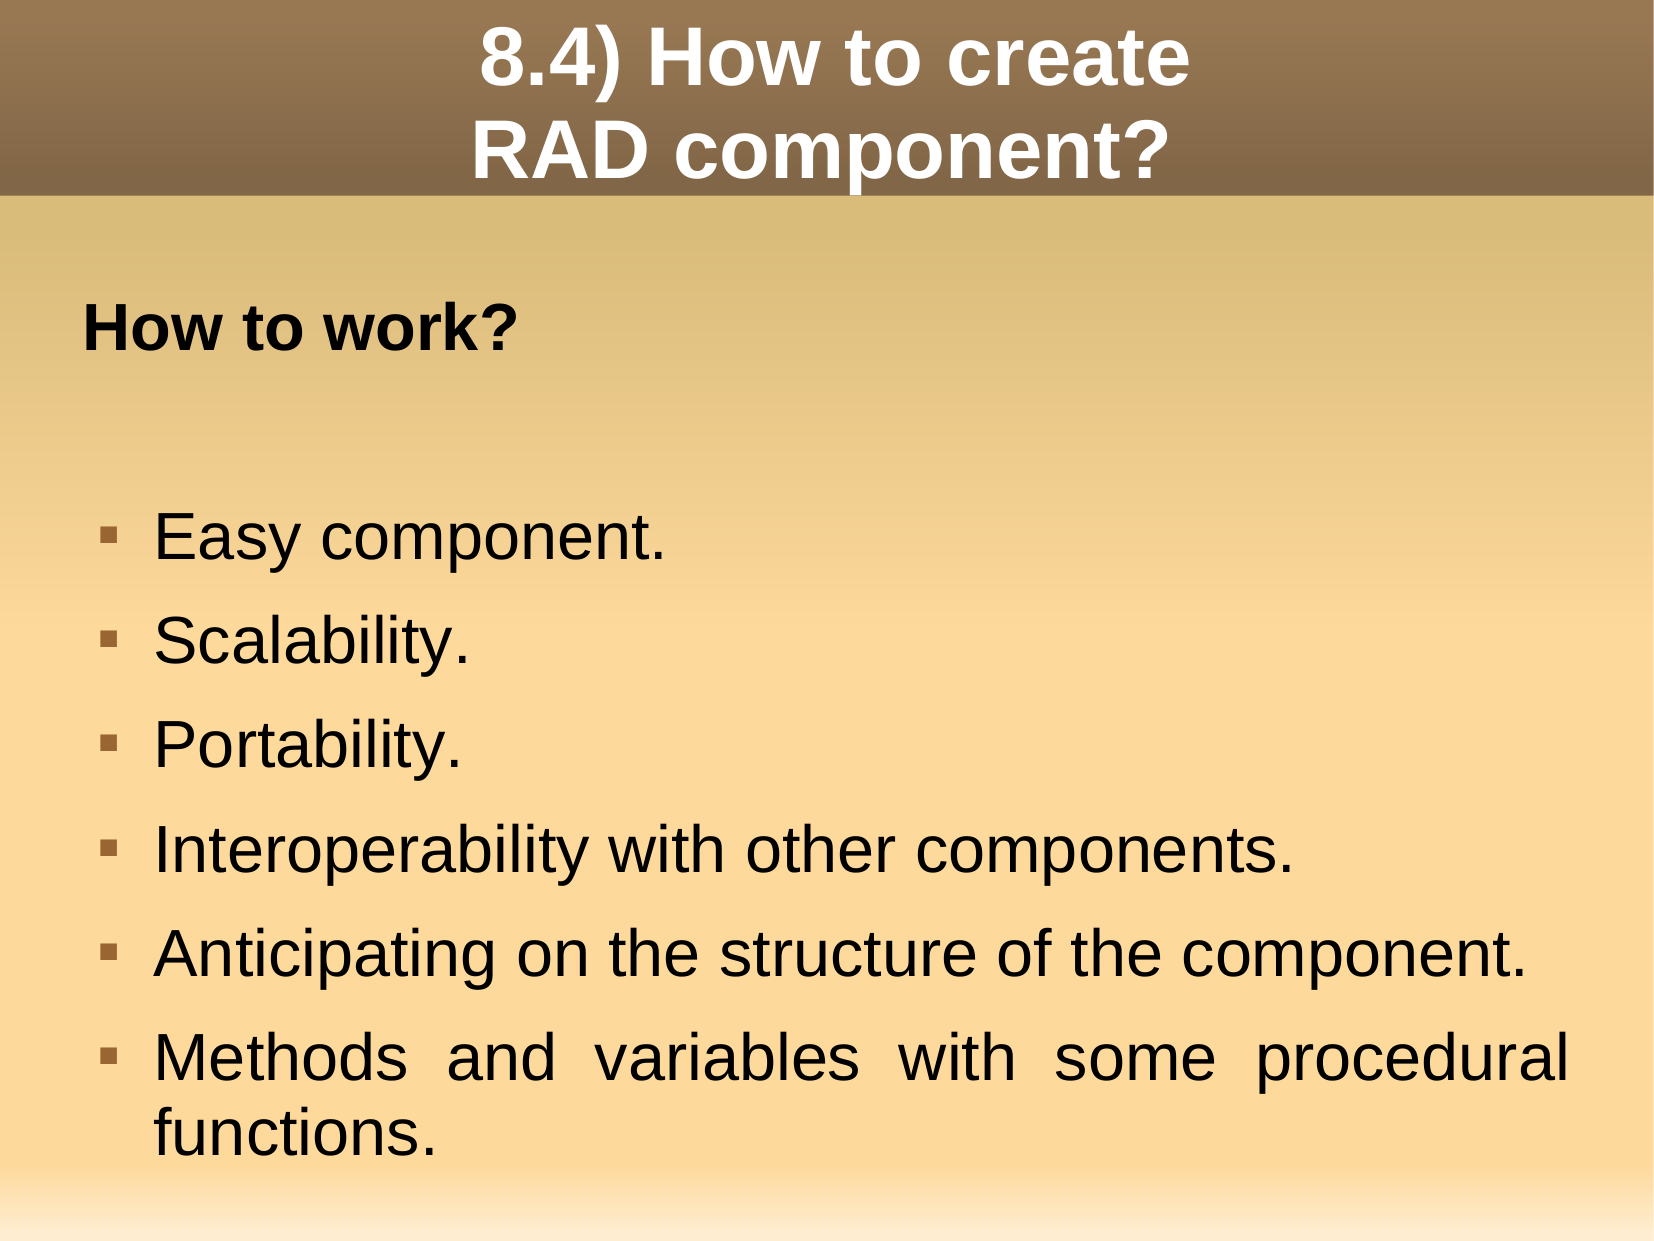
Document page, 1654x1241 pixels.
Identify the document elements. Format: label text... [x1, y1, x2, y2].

picture [0, 0, 1654, 1241]
title 8.4) How to create RAD component? [76, 7, 1565, 200]
list How to work? Easy component. Scalability. Portability. Interoperability with other components. Anticipating on the structure of the component. Methods and variables with some procedural functions. [82, 290, 1571, 1170]
